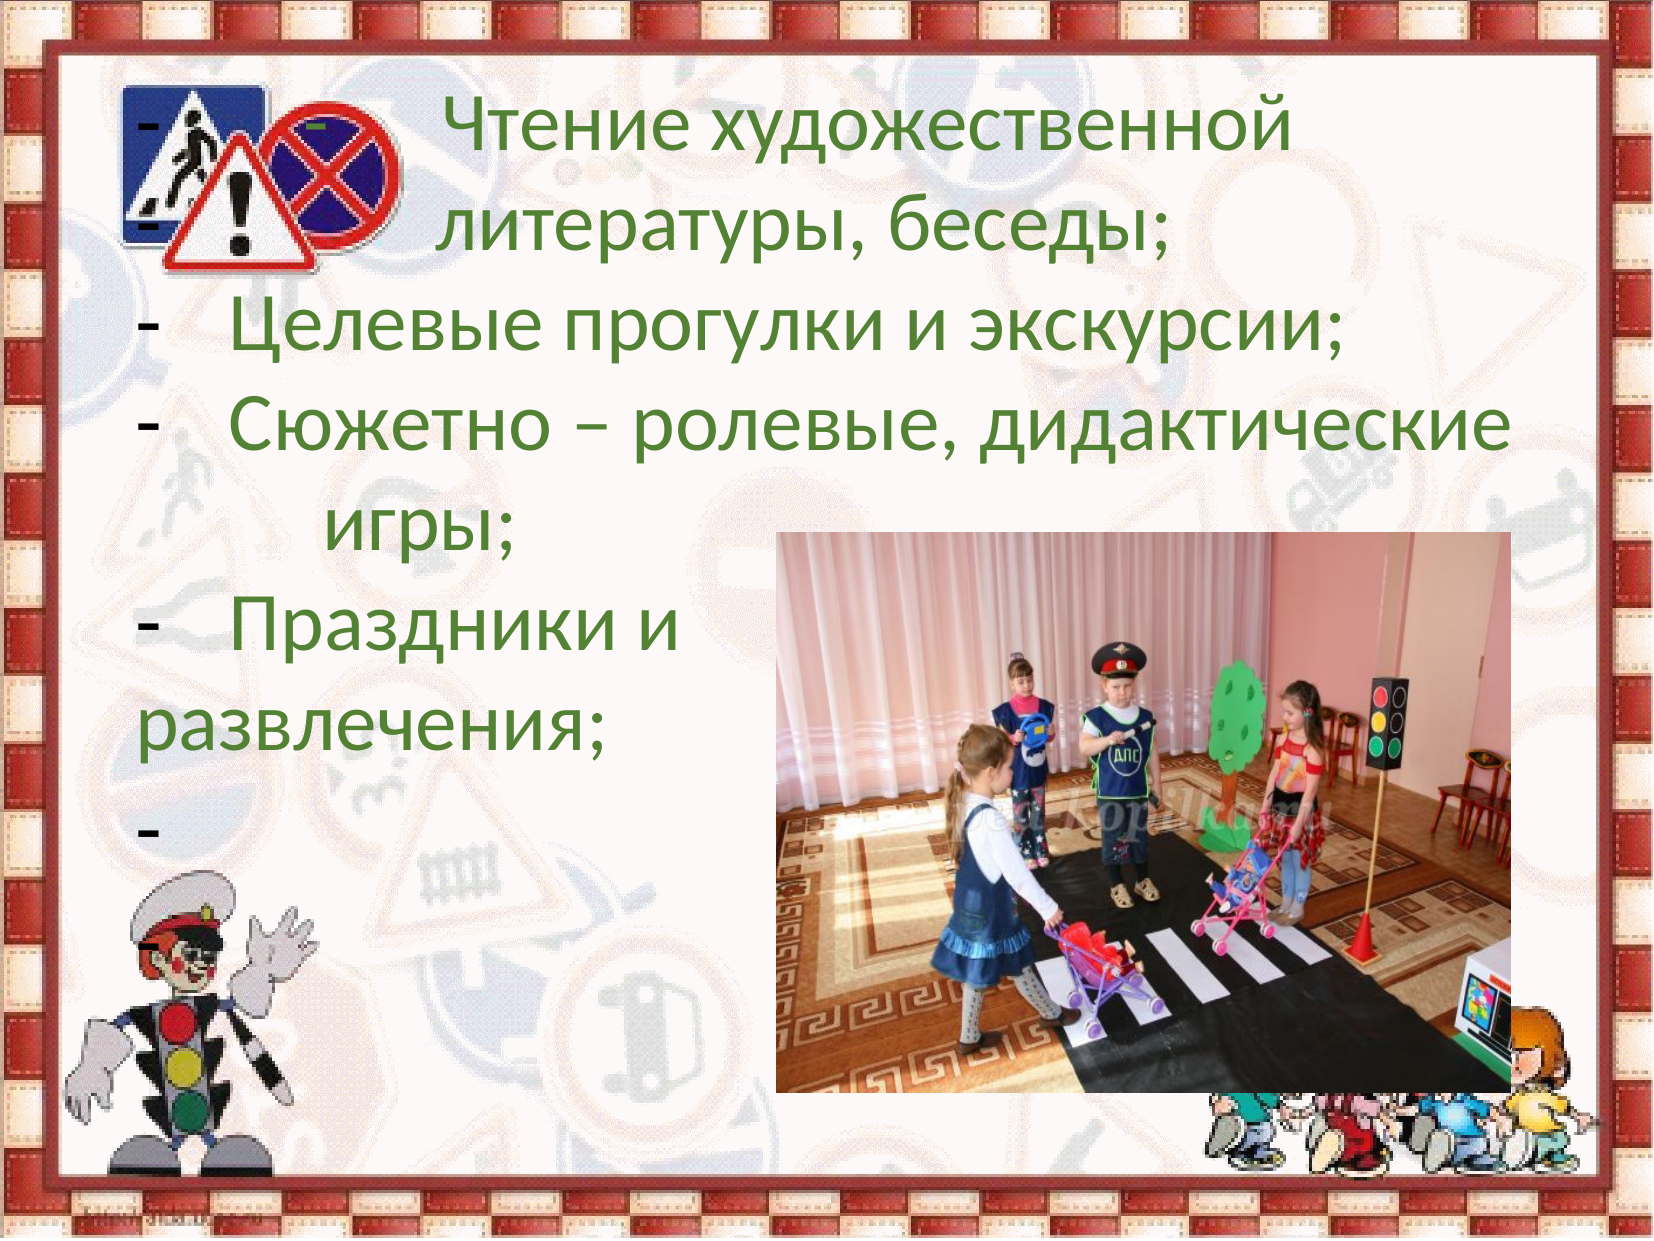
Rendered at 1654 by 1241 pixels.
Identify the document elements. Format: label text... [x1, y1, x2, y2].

picture [0, 0, 1654, 1239]
text_box - Чтение художественной литературы, беседы; Целевые прогулки и экскурсии; Сюжетно – ролевые, дидактические игры; Праздники и развлечения; [120, 60, 1578, 1102]
